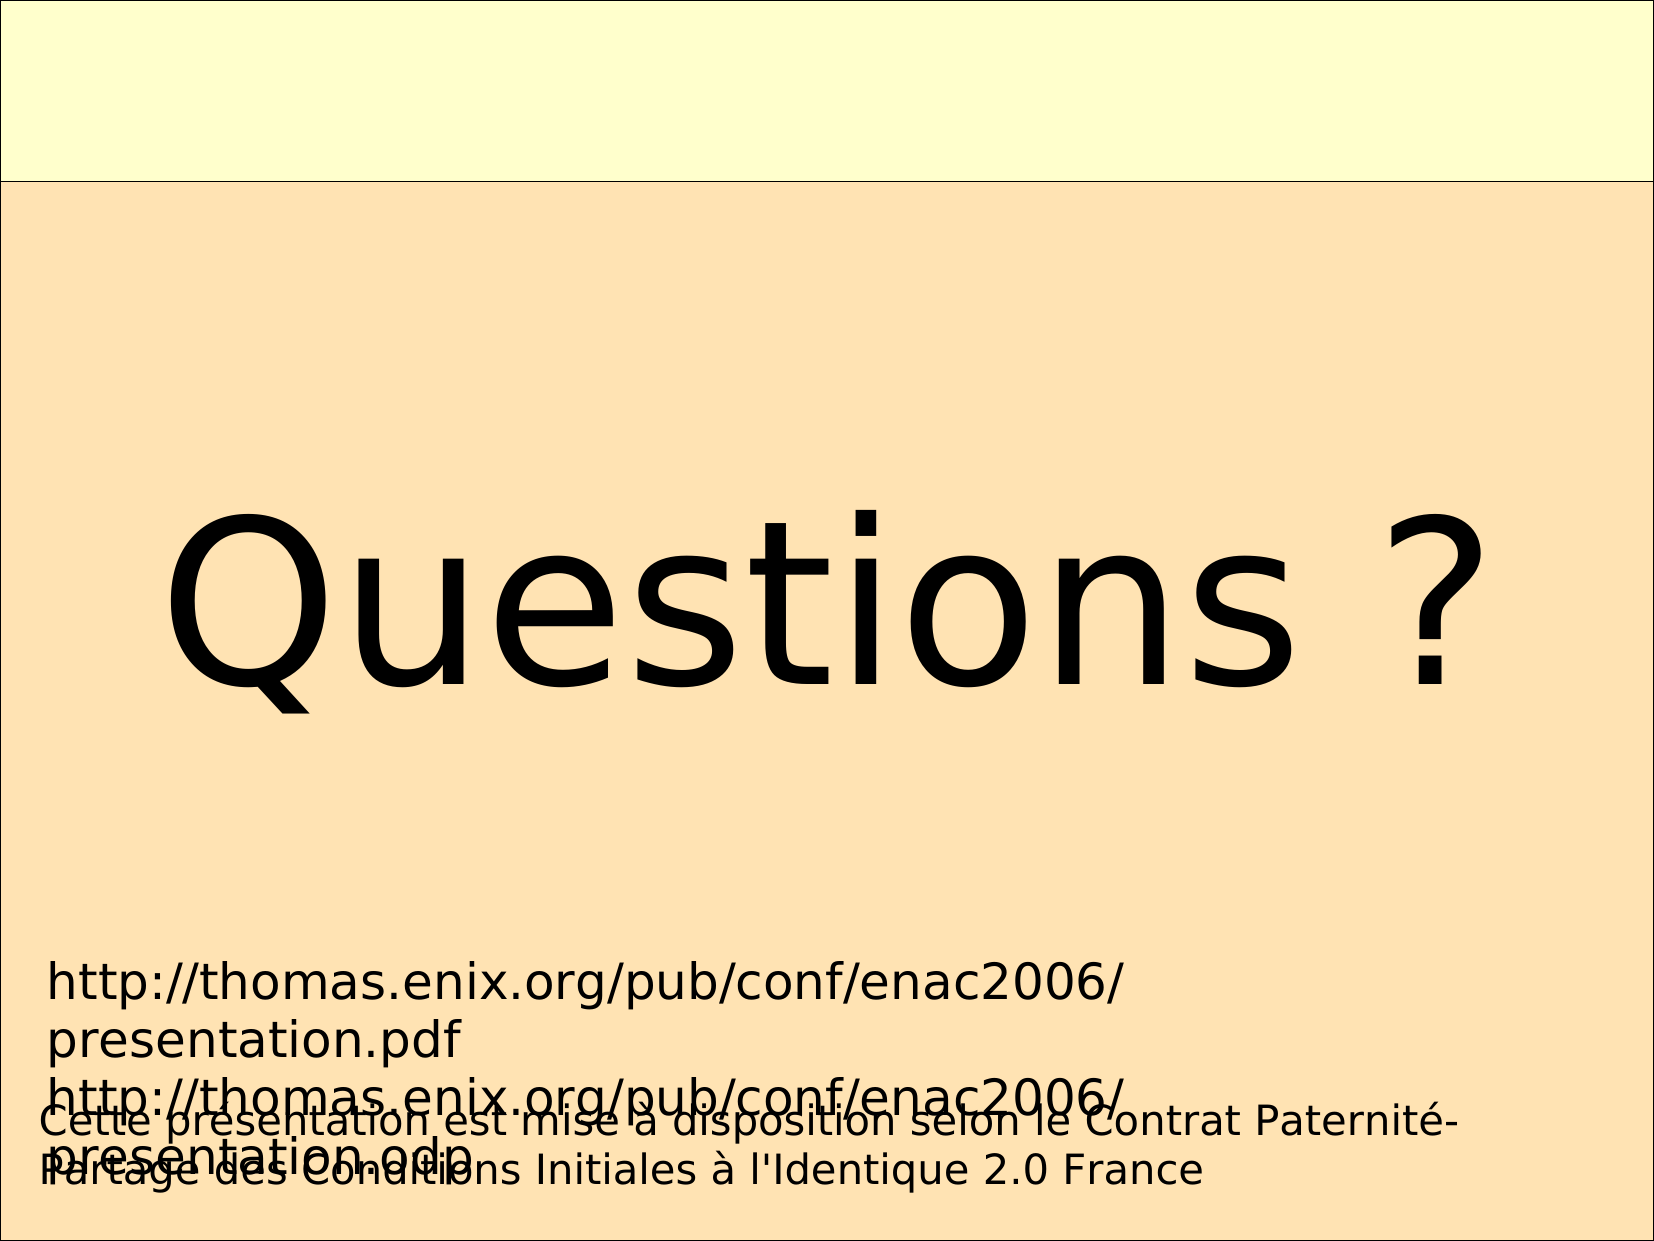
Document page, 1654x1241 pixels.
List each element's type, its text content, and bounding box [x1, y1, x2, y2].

text_box Questions ? [144, 464, 1519, 747]
text_box http://thomas.enix.org/pub/conf/enac2006/presentation.pdf http://thomas.enix.org/pub/conf/enac2006/presentation.odp [32, 945, 1539, 1077]
text_box Cette présentation est mise à disposition selon le Contrat Paternité-Partage des Conditions Initiales à l'Identique 2.0 France [24, 1089, 1619, 1202]
